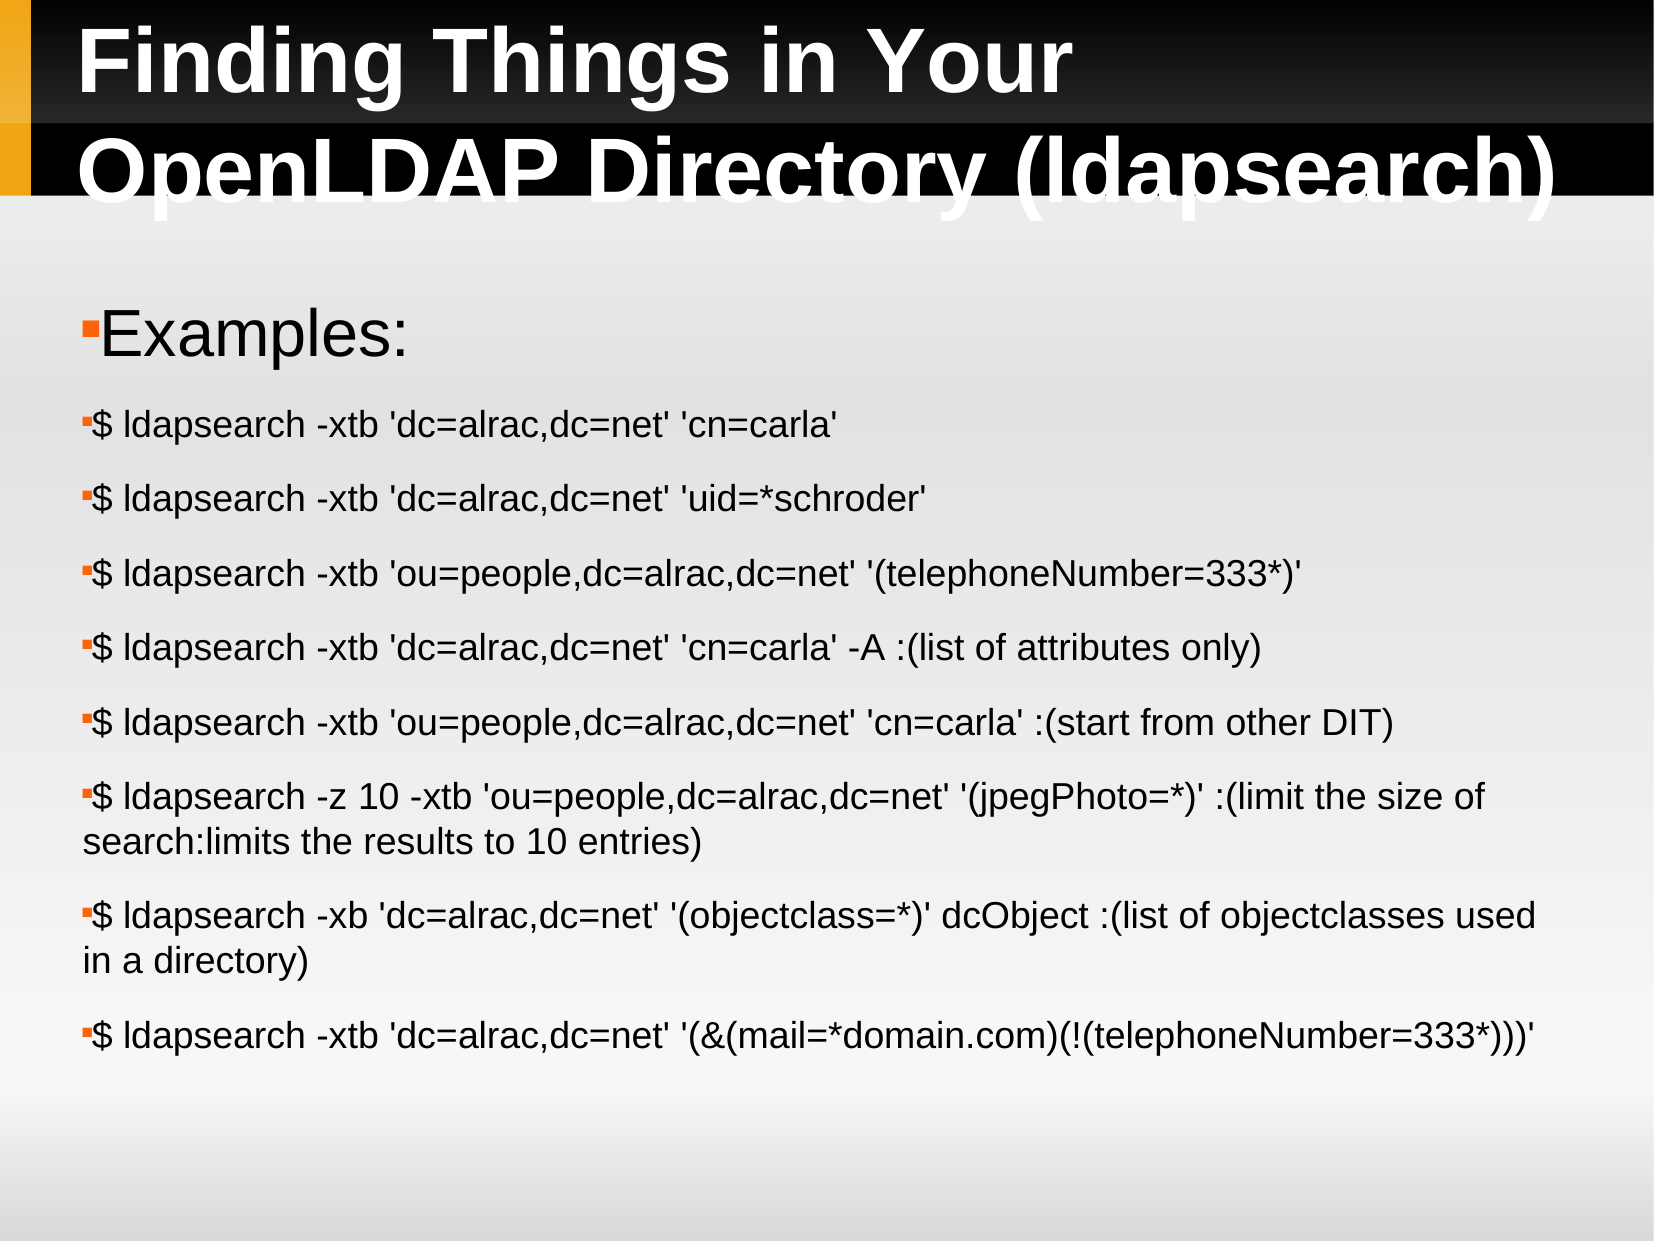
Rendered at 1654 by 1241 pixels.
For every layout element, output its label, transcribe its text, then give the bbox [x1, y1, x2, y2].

list Examples: $ ldapsearch -xtb 'dc=alrac,dc=net' 'cn=carla' $ ldapsearch -xtb 'dc=alrac,dc=net' 'uid=*schroder' $ ldapsearch -xtb 'ou=people,dc=alrac,dc=net' '(telephoneNumber=333*)' $ ldapsearch -xtb 'dc=alrac,dc=net' 'cn=carla' -A :(list of attributes only) $ ldapsearch -xtb 'ou=people,dc=alrac,dc=net' 'cn=carla' :(start from other DIT) $ ldapsearch -z 10 -xtb 'ou=people,dc=alrac,dc=net' '(jpegPhoto=*)' :(limit the size of search:limits the results to 10 entries) $ ldapsearch -xb 'dc=alrac,dc=net' '(objectclass=*)' dcObject :(list of objectclasses used in a directory) $ ldapsearch -xtb 'dc=alrac,dc=net' '(&(mail=*domain.com)(!(telephoneNumber=333*)))' [82, 290, 1571, 1094]
title Finding Things in Your OpenLDAP Directory (ldapsearch) [76, 1, 1565, 207]
